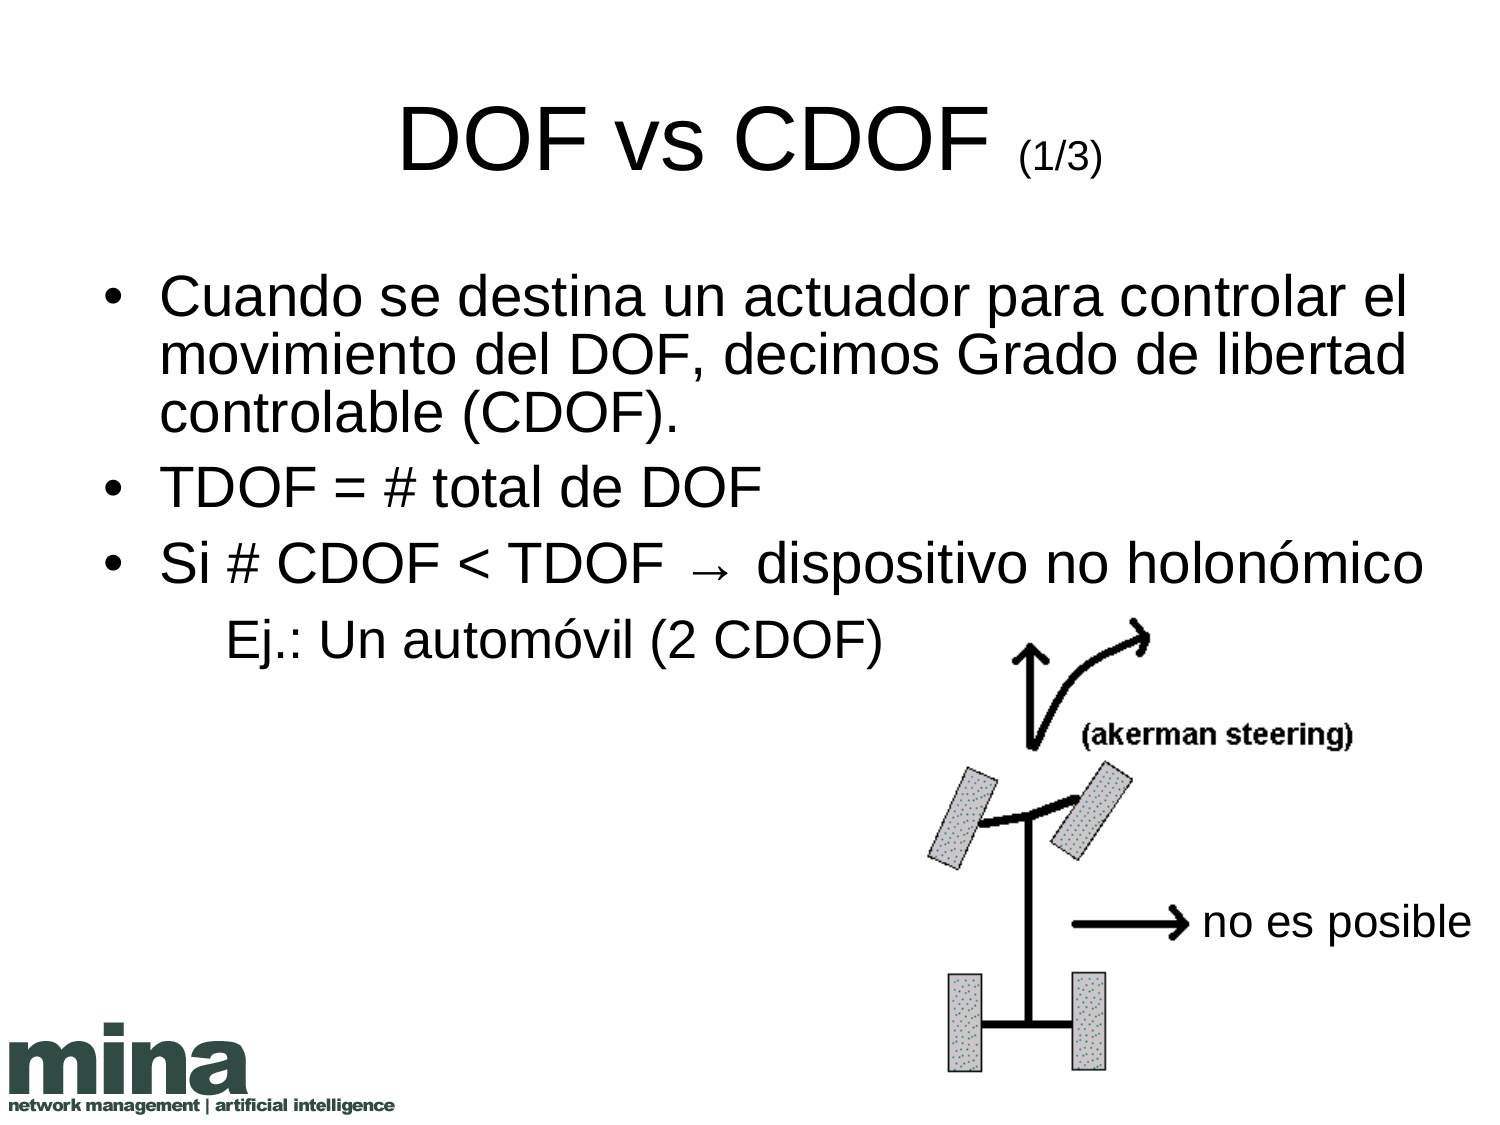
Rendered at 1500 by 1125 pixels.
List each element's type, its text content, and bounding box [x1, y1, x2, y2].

text_box no es posible [1202, 896, 1477, 962]
title DOF vs CDOF (1/3) [75, 45, 1426, 233]
picture [0, 1016, 402, 1119]
list Cuando se destina un actuador para controlar el movimiento del DOF, decimos Grado de libertad controlable (CDOF). TDOF = # total de DOF Si # CDOF < TDOF → dispositivo no holonómico Ej.: Un automóvil (2 CDOF) [88, 261, 1447, 1004]
picture [912, 590, 1365, 1074]
